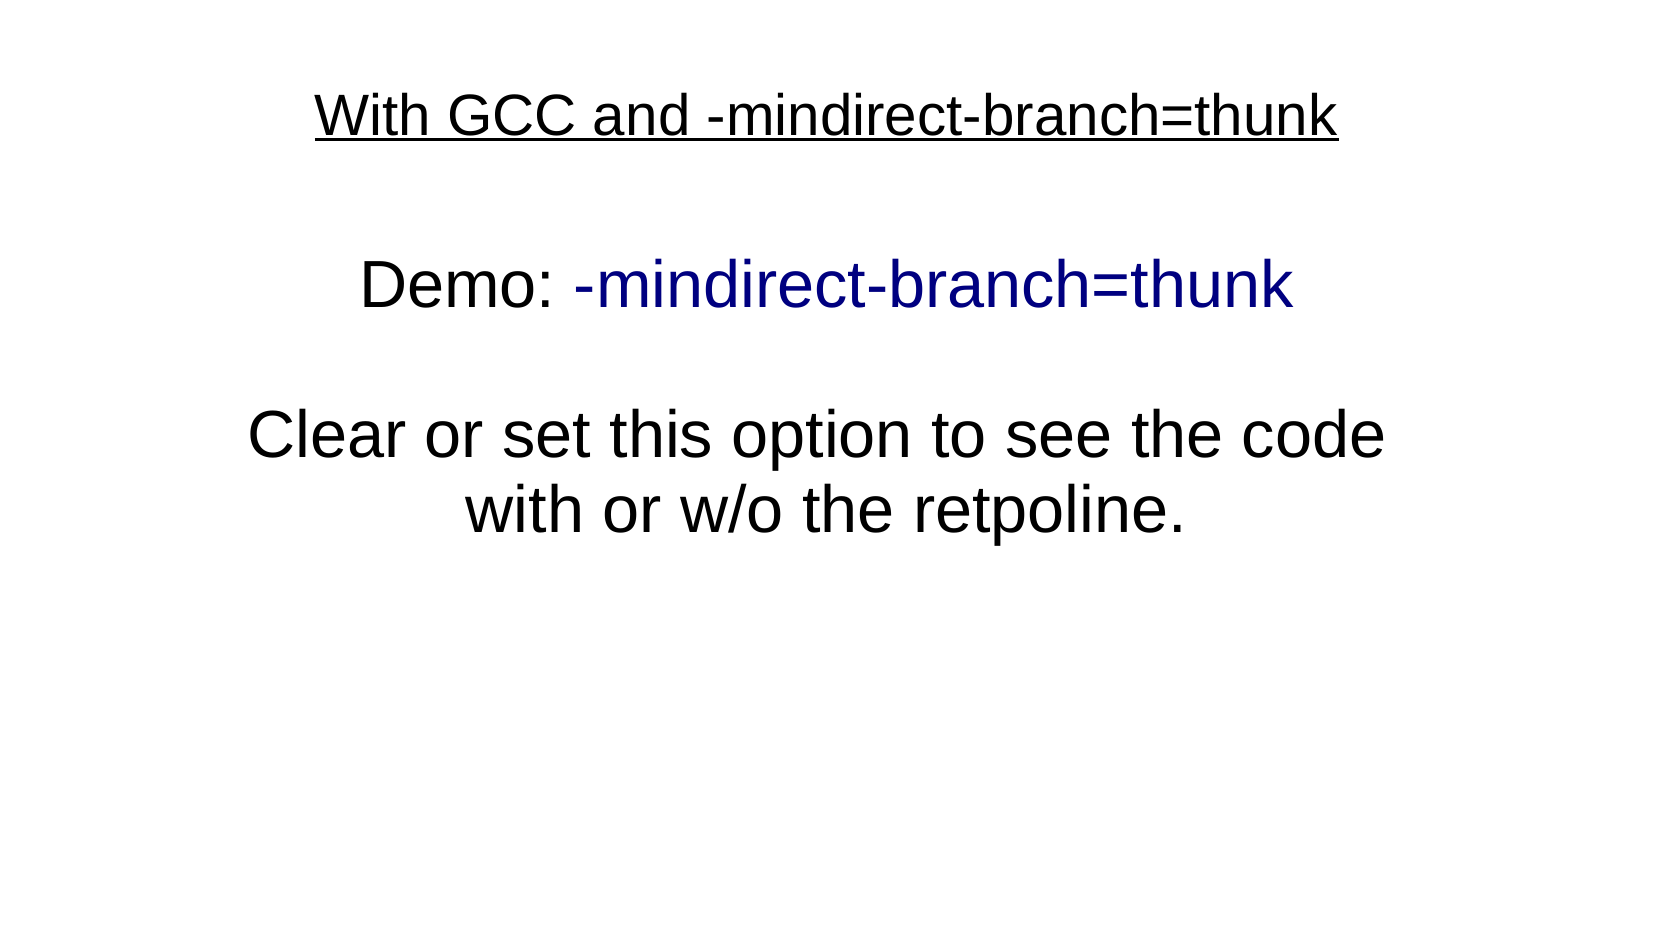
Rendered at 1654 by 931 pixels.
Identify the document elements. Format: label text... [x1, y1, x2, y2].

subtitle Demo: -mindirect-branch=thunk Clear or set this option to see the code with or w/o the retpoline. [82, 37, 1571, 757]
